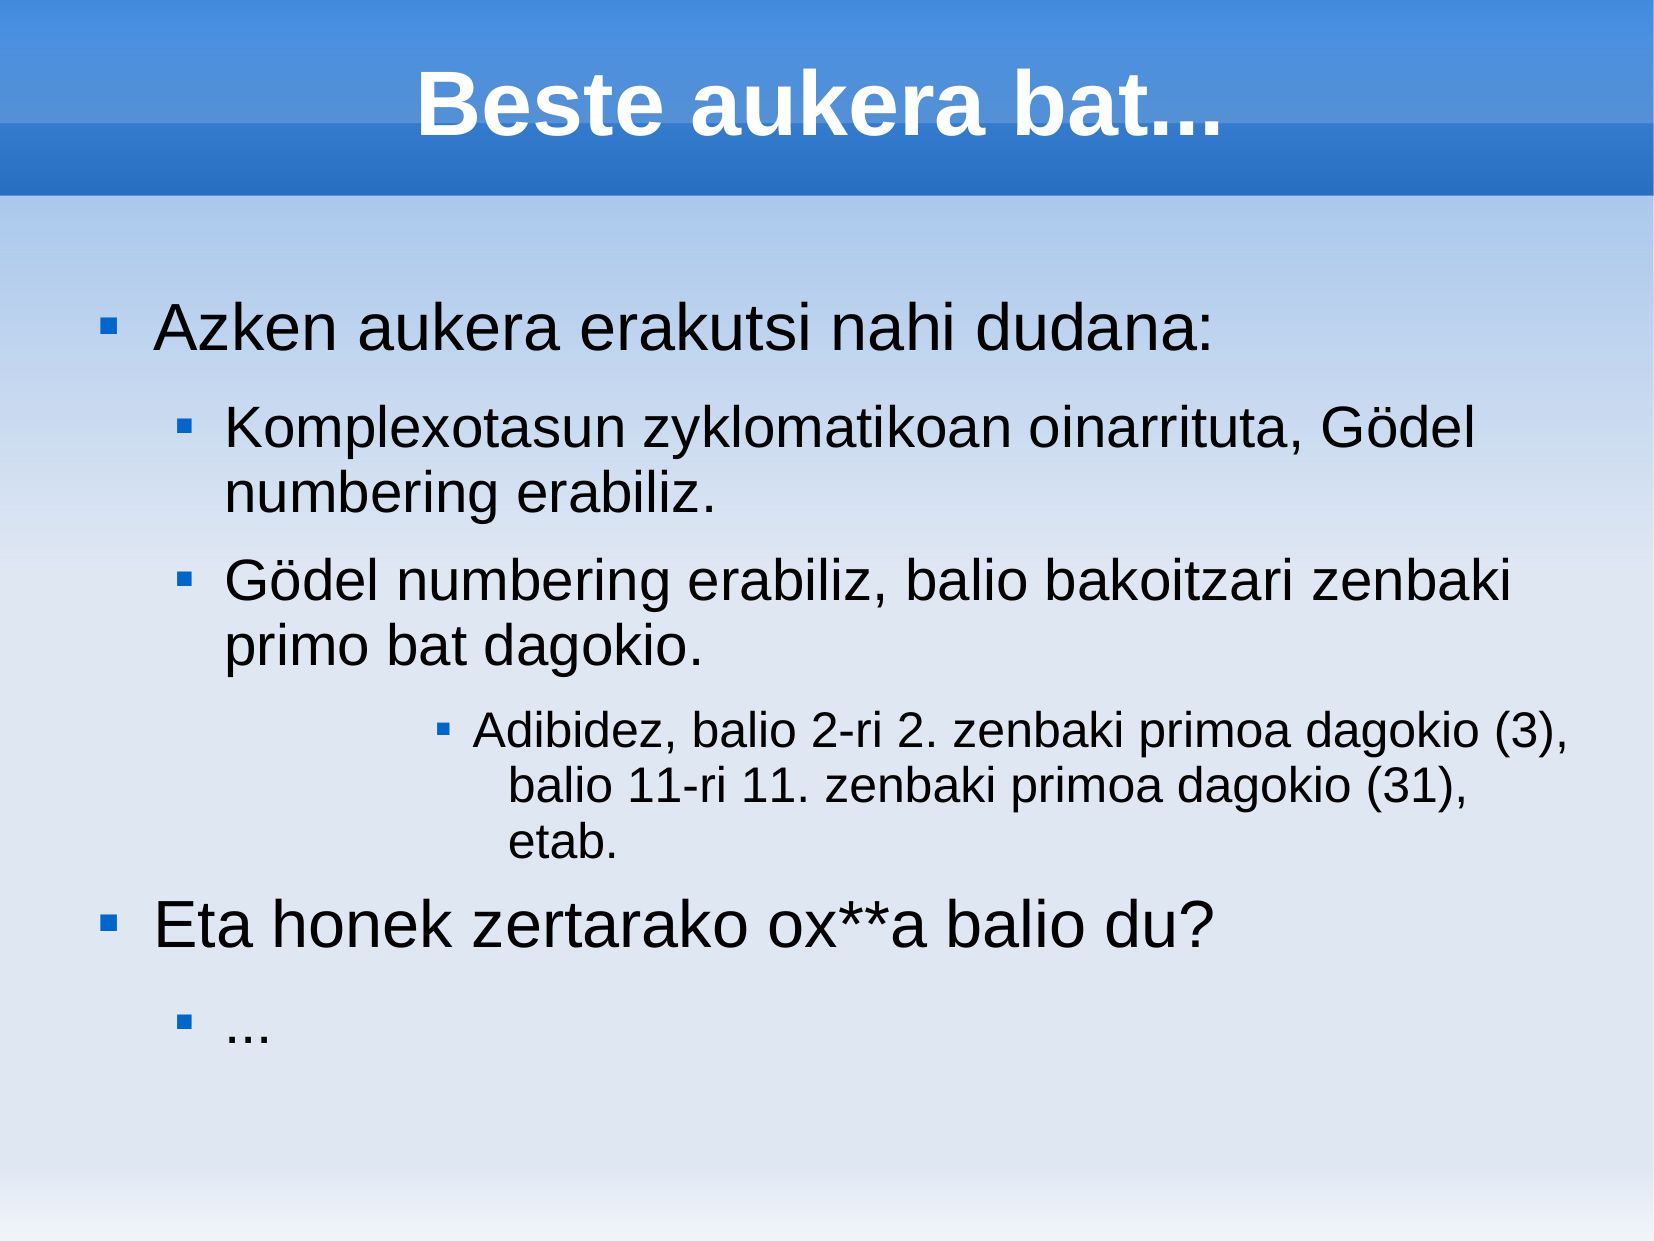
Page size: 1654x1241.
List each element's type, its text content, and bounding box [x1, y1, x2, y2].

picture [0, 0, 1654, 1241]
title Beste aukera bat... [76, 0, 1565, 208]
list Azken aukera erakutsi nahi dudana: Komplexotasun zyklomatikoan oinarrituta, Gödel numbering erabiliz. Gödel numbering erabiliz, balio bakoitzari zenbaki primo bat dagokio. Adibidez, balio 2-ri 2. zenbaki primoa dagokio (3), balio 11-ri 11. zenbaki primoa dagokio (31), etab. Eta honek zertarako ox**a balio du? ... [82, 290, 1571, 1109]
